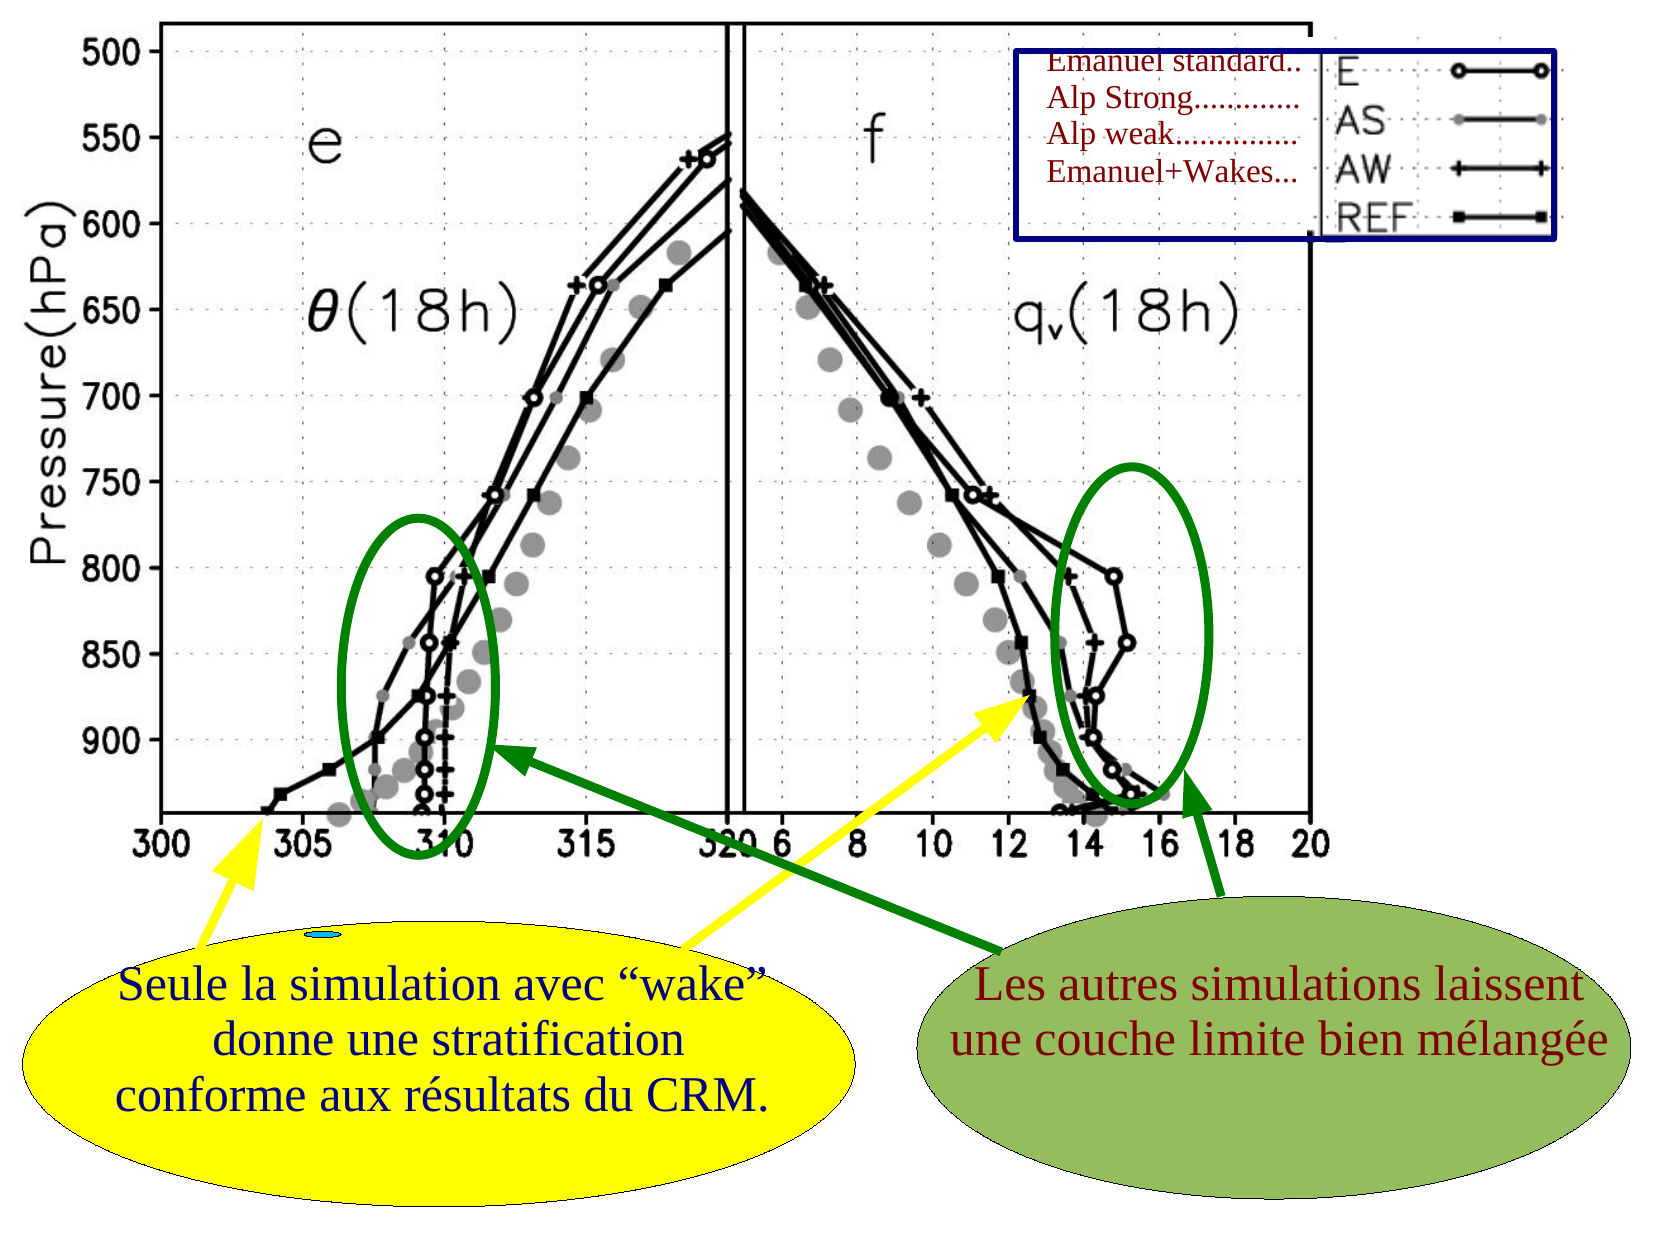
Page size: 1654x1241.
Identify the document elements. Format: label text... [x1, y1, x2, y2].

text_box [166, 948, 199, 956]
text_box Les autres simulations laissent une couche limite bien mélangée [949, 956, 1610, 1095]
text_box [202, 921, 712, 956]
text_box Seule la simulation avec “wake” donne une stratification conforme aux résultats du CRM. [115, 956, 784, 1164]
picture [0, 0, 1568, 882]
text_box Emanuel standard.. Alp Strong............. Alp weak............... Emanuel+Wakes... [1046, 54, 1312, 227]
picture [1060, 472, 1204, 799]
picture [346, 523, 490, 850]
text_box [916, 985, 1631, 1200]
text_box [1000, 896, 1558, 956]
picture [784, 874, 813, 882]
text_box [784, 984, 856, 1144]
text_box [22, 974, 115, 1154]
text_box [141, 1164, 737, 1207]
text_box Emanuel standard.. Alp Strong............. Alp weak............... Emanuel+Wakes... [1046, 41, 1312, 48]
